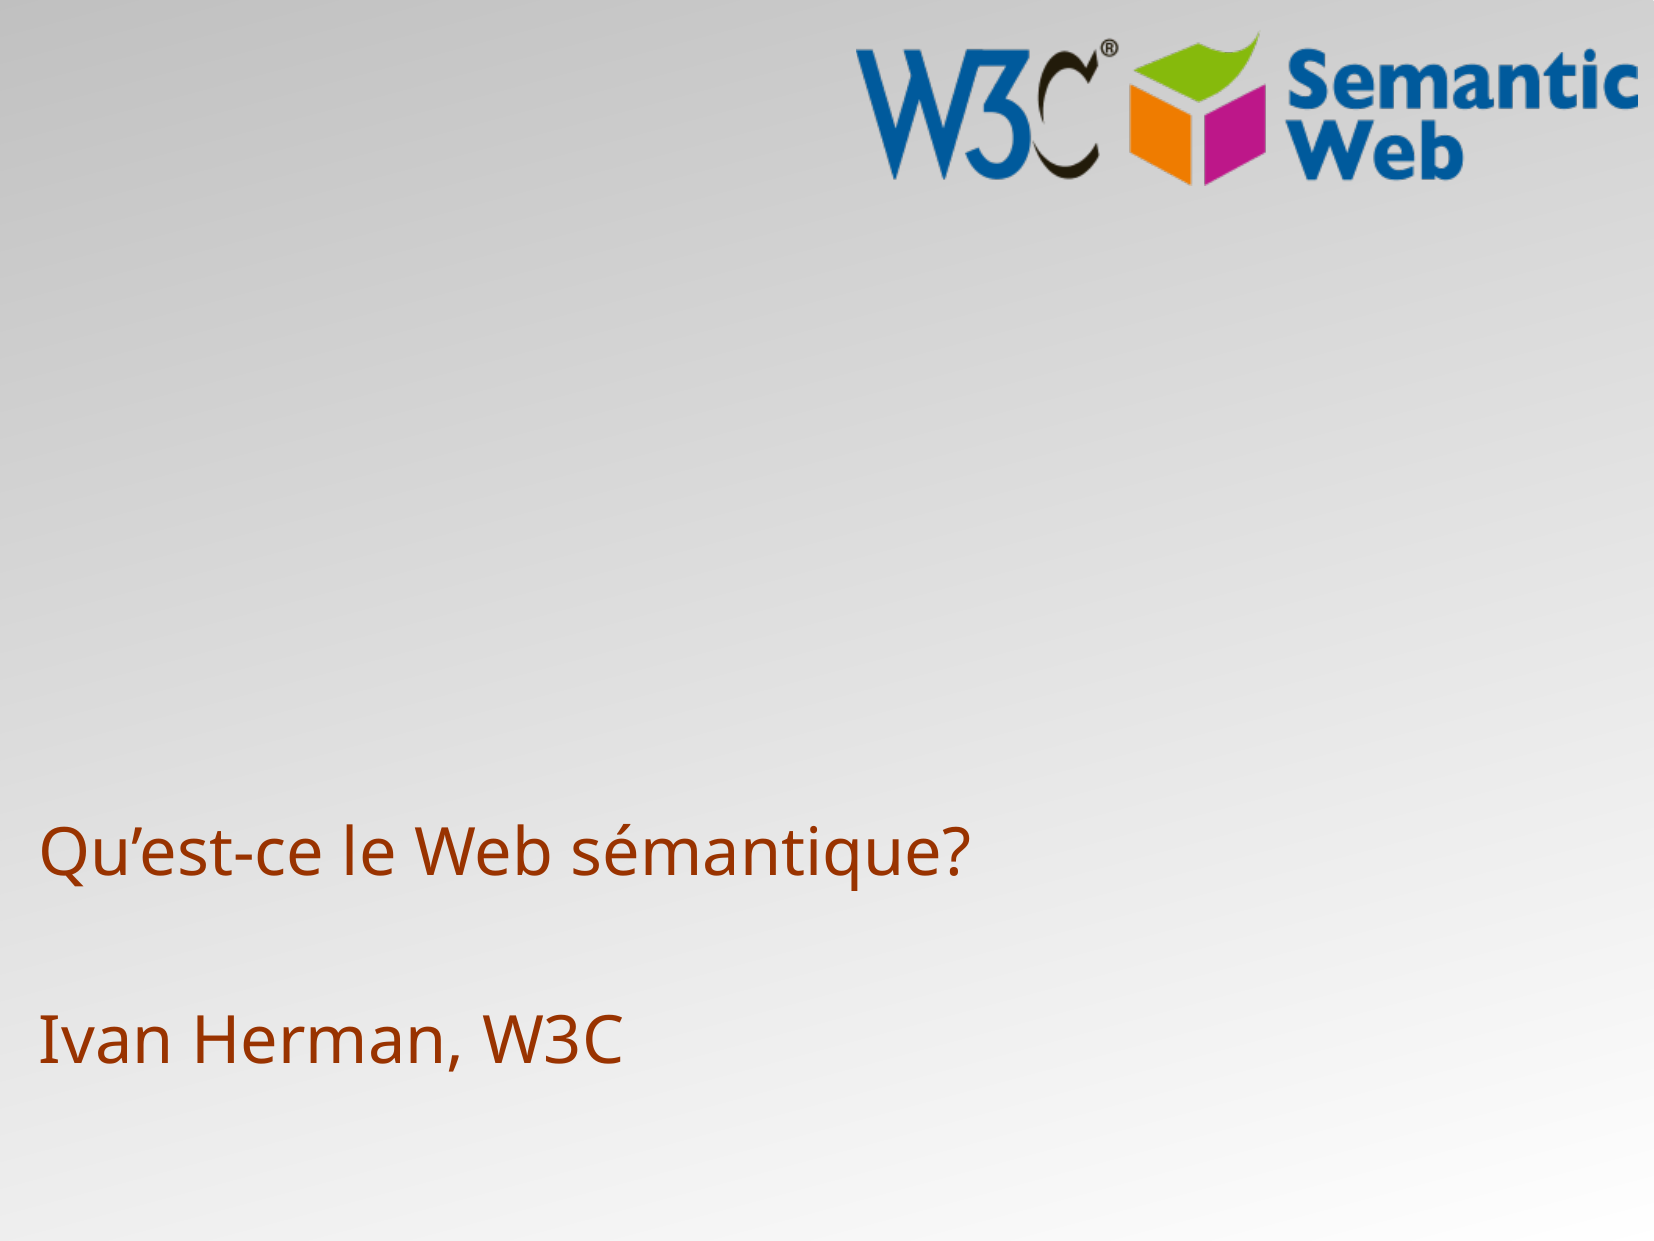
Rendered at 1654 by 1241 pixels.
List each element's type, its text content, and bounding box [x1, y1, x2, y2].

picture [856, 29, 1638, 186]
title Qu’est-ce le Web sémantique? Ivan Herman, W3C [38, 717, 1504, 1166]
